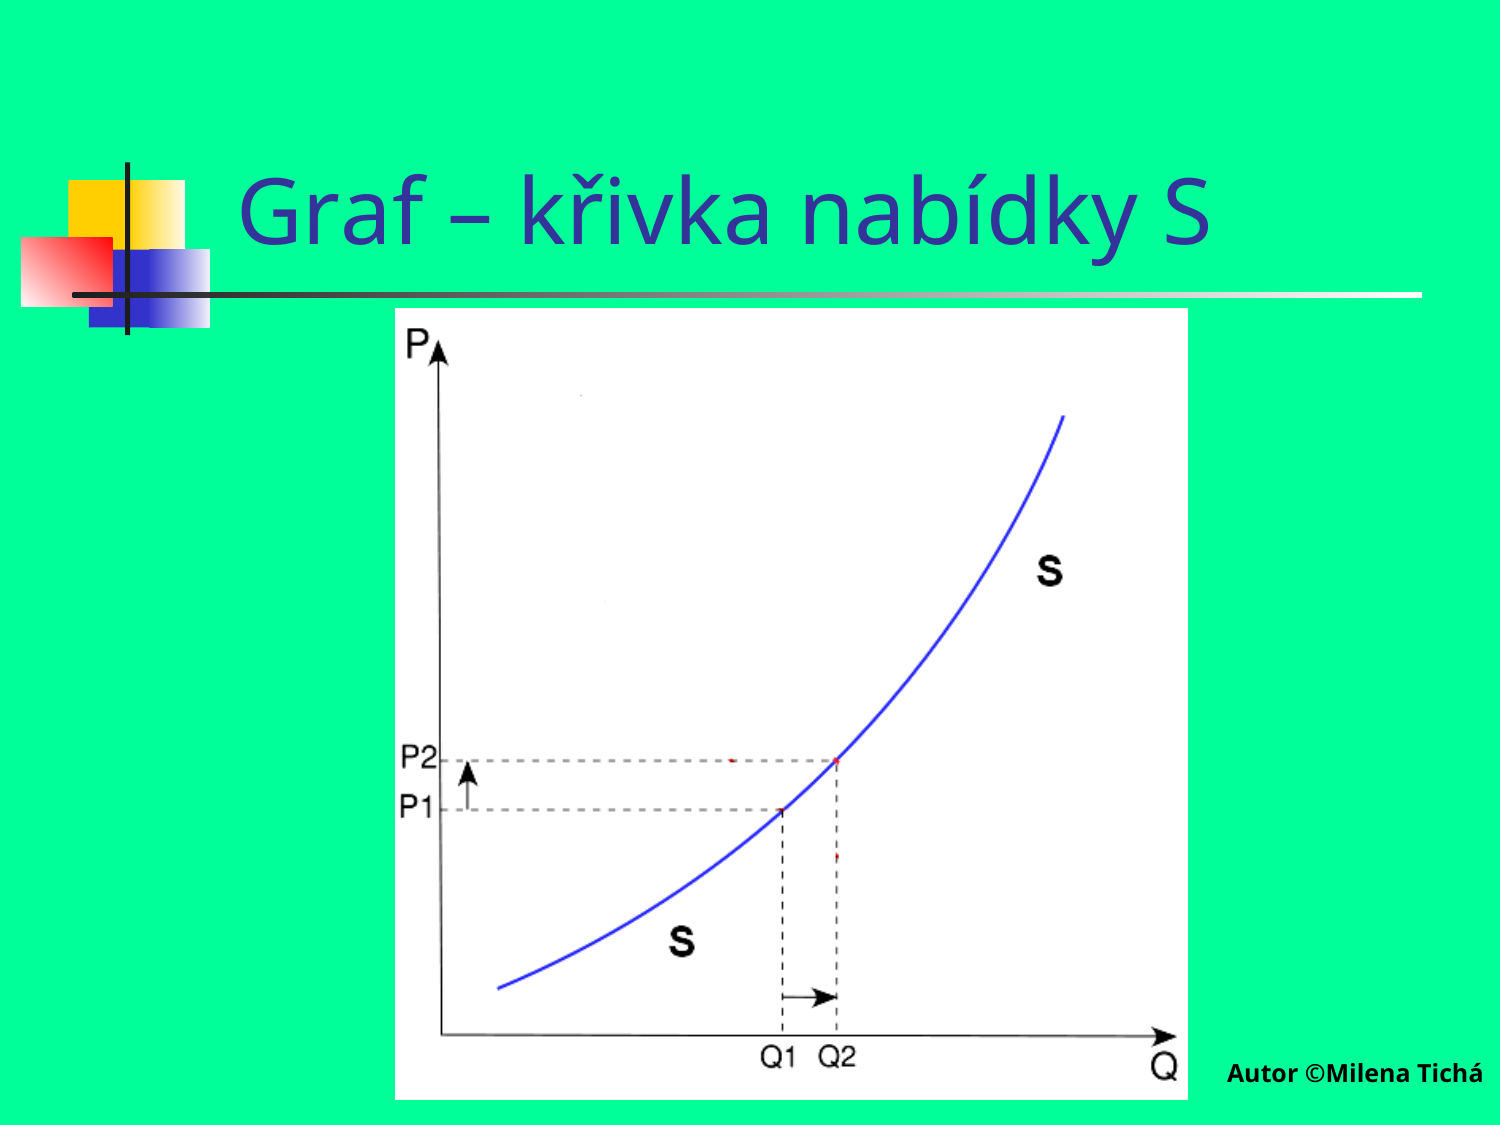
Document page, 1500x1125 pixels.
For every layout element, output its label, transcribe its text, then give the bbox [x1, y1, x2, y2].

title Graf – křivka nabídky S [221, 30, 1500, 271]
text_box Autor ©Milena Tichá [1056, 1049, 1500, 1125]
picture [395, 308, 1188, 1100]
